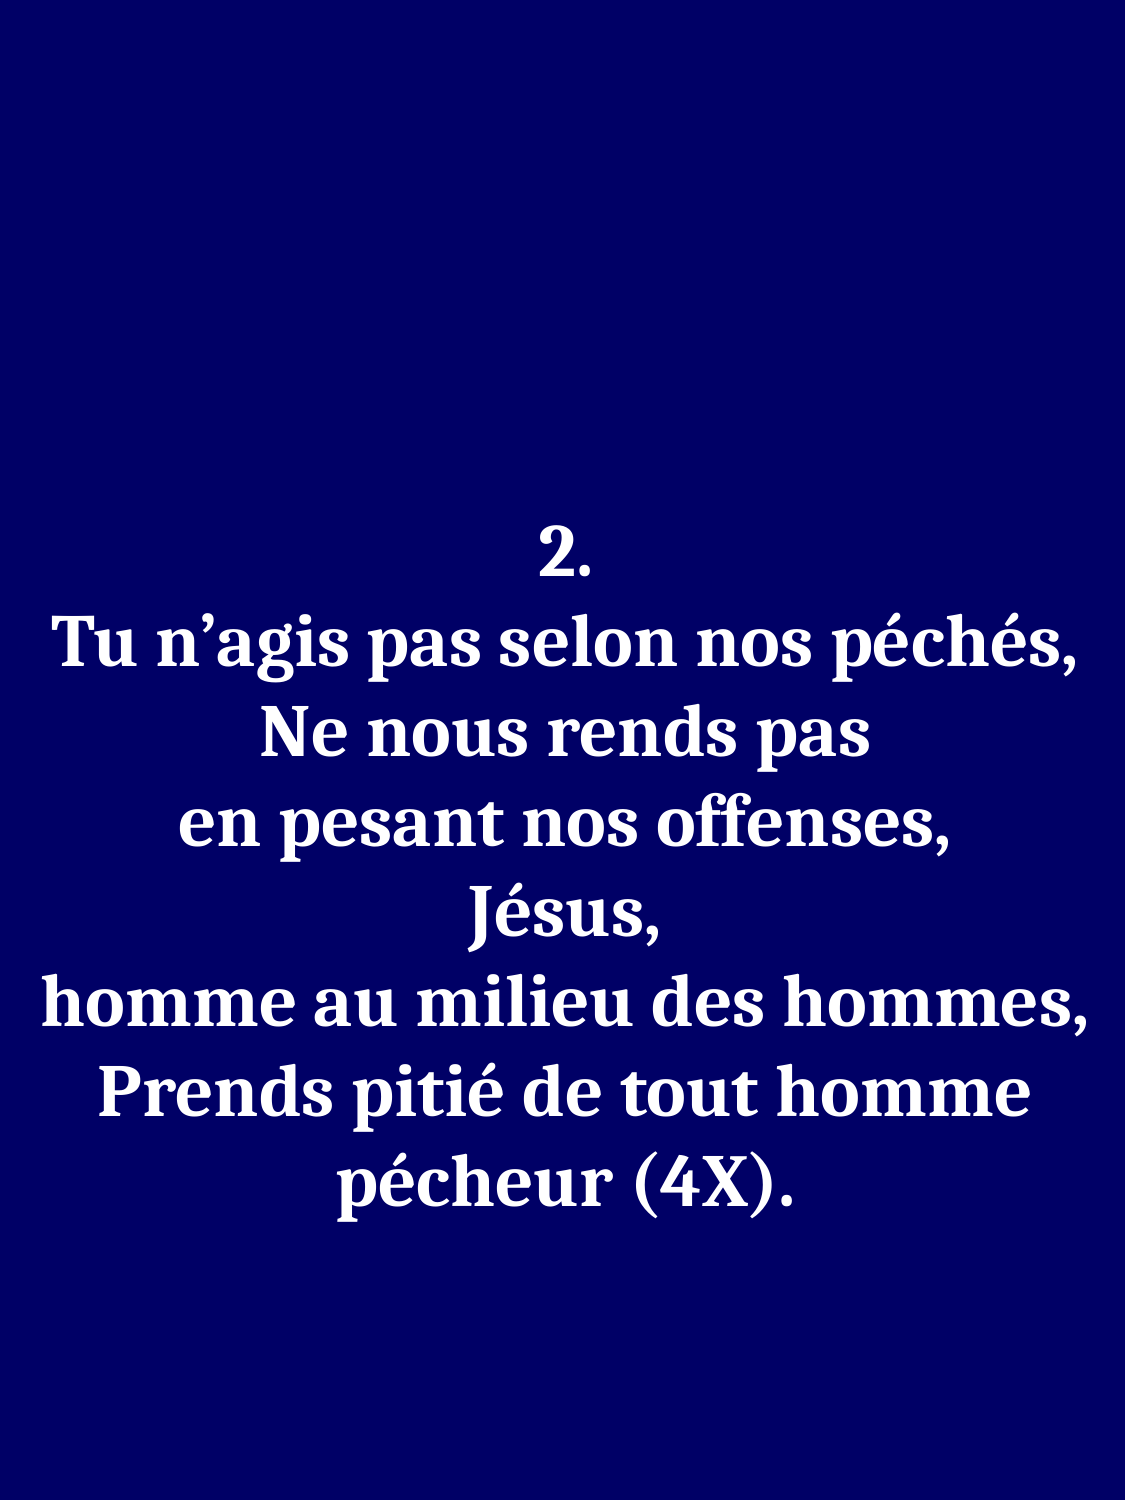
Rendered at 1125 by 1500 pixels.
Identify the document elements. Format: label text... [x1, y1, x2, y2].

text_box 2. Tu n’agis pas selon nos péchés, Ne nous rends pas en pesant nos offenses, Jésus, homme au milieu des hommes, Prends pitié de tout homme pécheur (4X). [0, 493, 1125, 1230]
